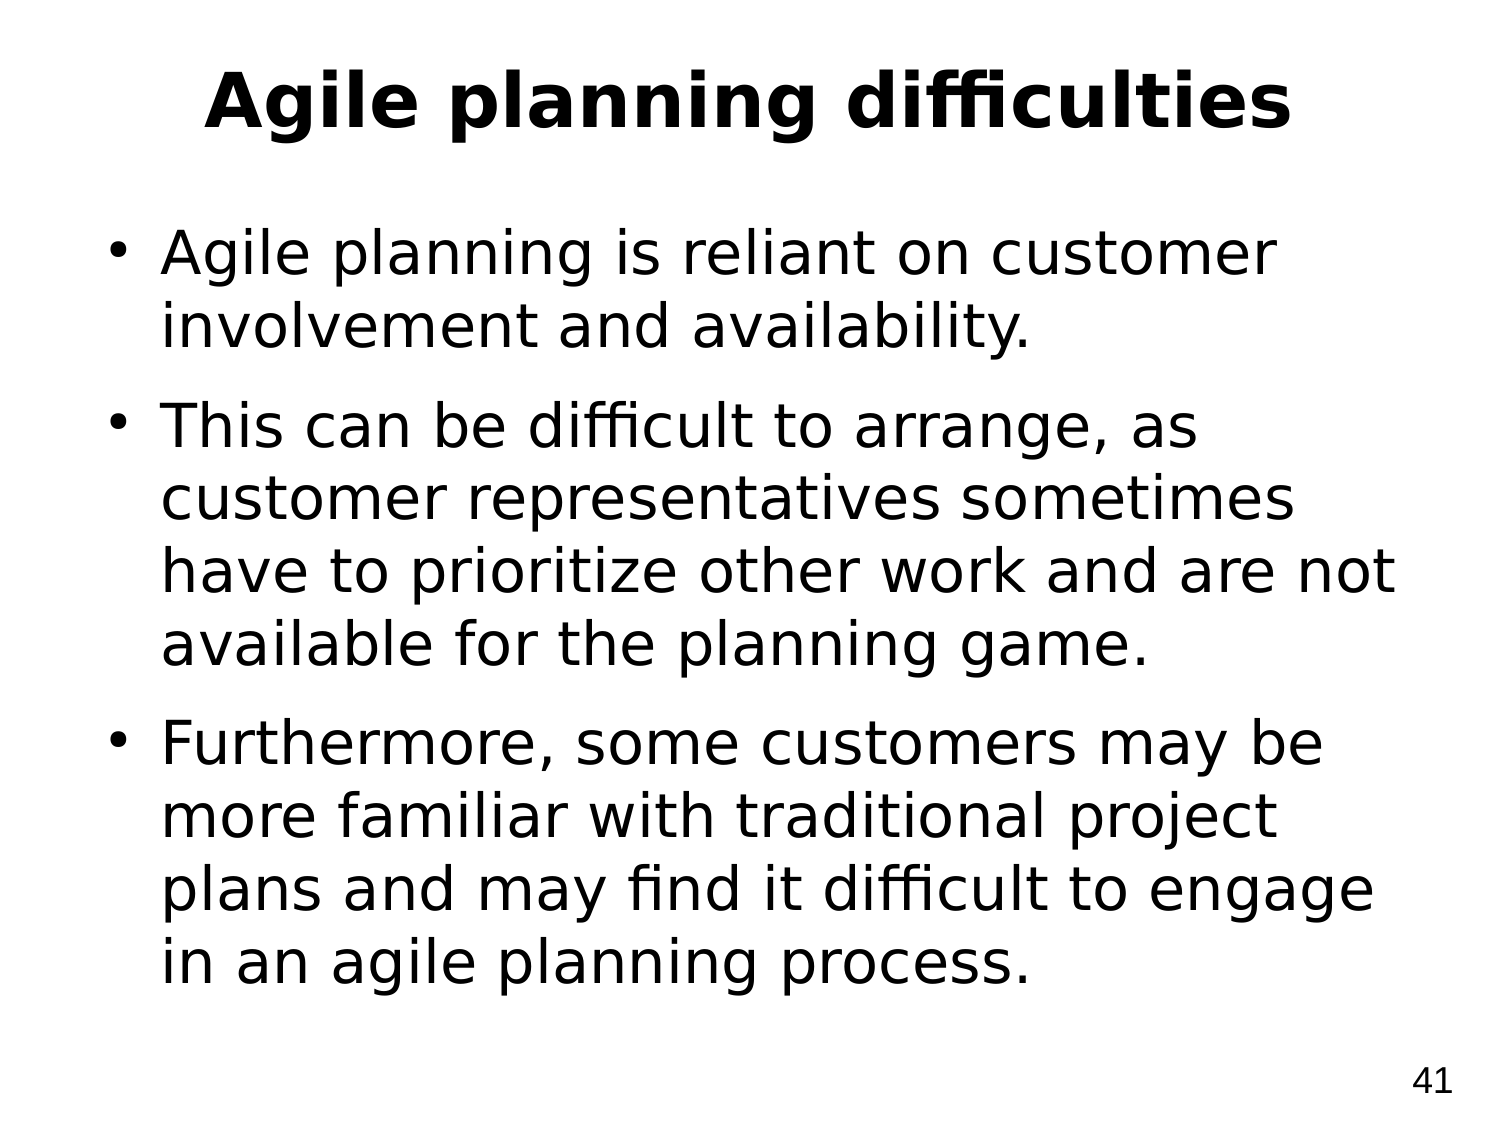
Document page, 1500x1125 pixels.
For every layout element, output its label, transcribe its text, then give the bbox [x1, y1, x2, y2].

list Agile planning is reliant on customer involvement and availability. This can be difficult to arrange, as customer representatives sometimes have to prioritize other work and are not available for the planning game. Furthermore, some customers may be more familiar with traditional project plans and may find it difficult to engage in an agile planning process. [75, 206, 1425, 1093]
title Agile planning difficulties [75, 44, 1425, 177]
